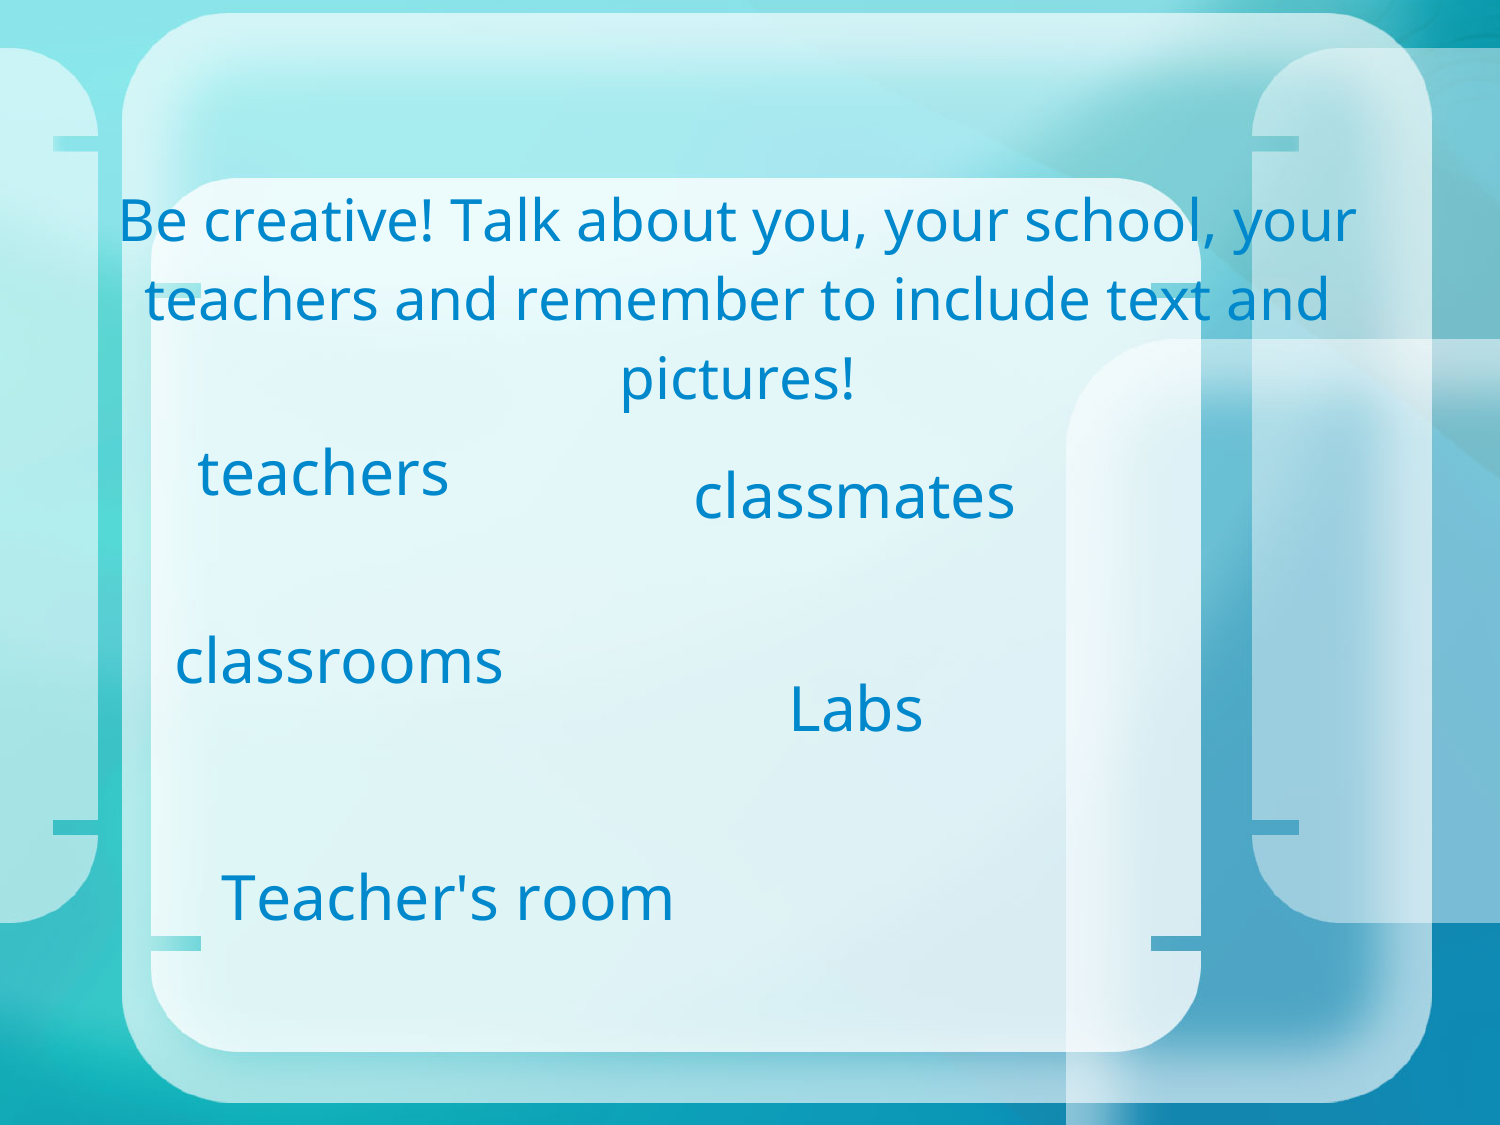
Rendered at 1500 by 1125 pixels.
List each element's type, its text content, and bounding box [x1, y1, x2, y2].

text_box Labs [773, 657, 1199, 758]
text_box Labs [830, 715, 846, 727]
picture [0, 0, 1500, 1125]
text_box classrooms [159, 609, 833, 711]
text_box teachers [183, 420, 609, 522]
text_box classmates [679, 444, 1105, 545]
text_box Teacher's room [206, 846, 922, 947]
text_box Be creative! Talk about you, your school, your teachers and remember to include text and pictures! [41, 55, 1435, 425]
